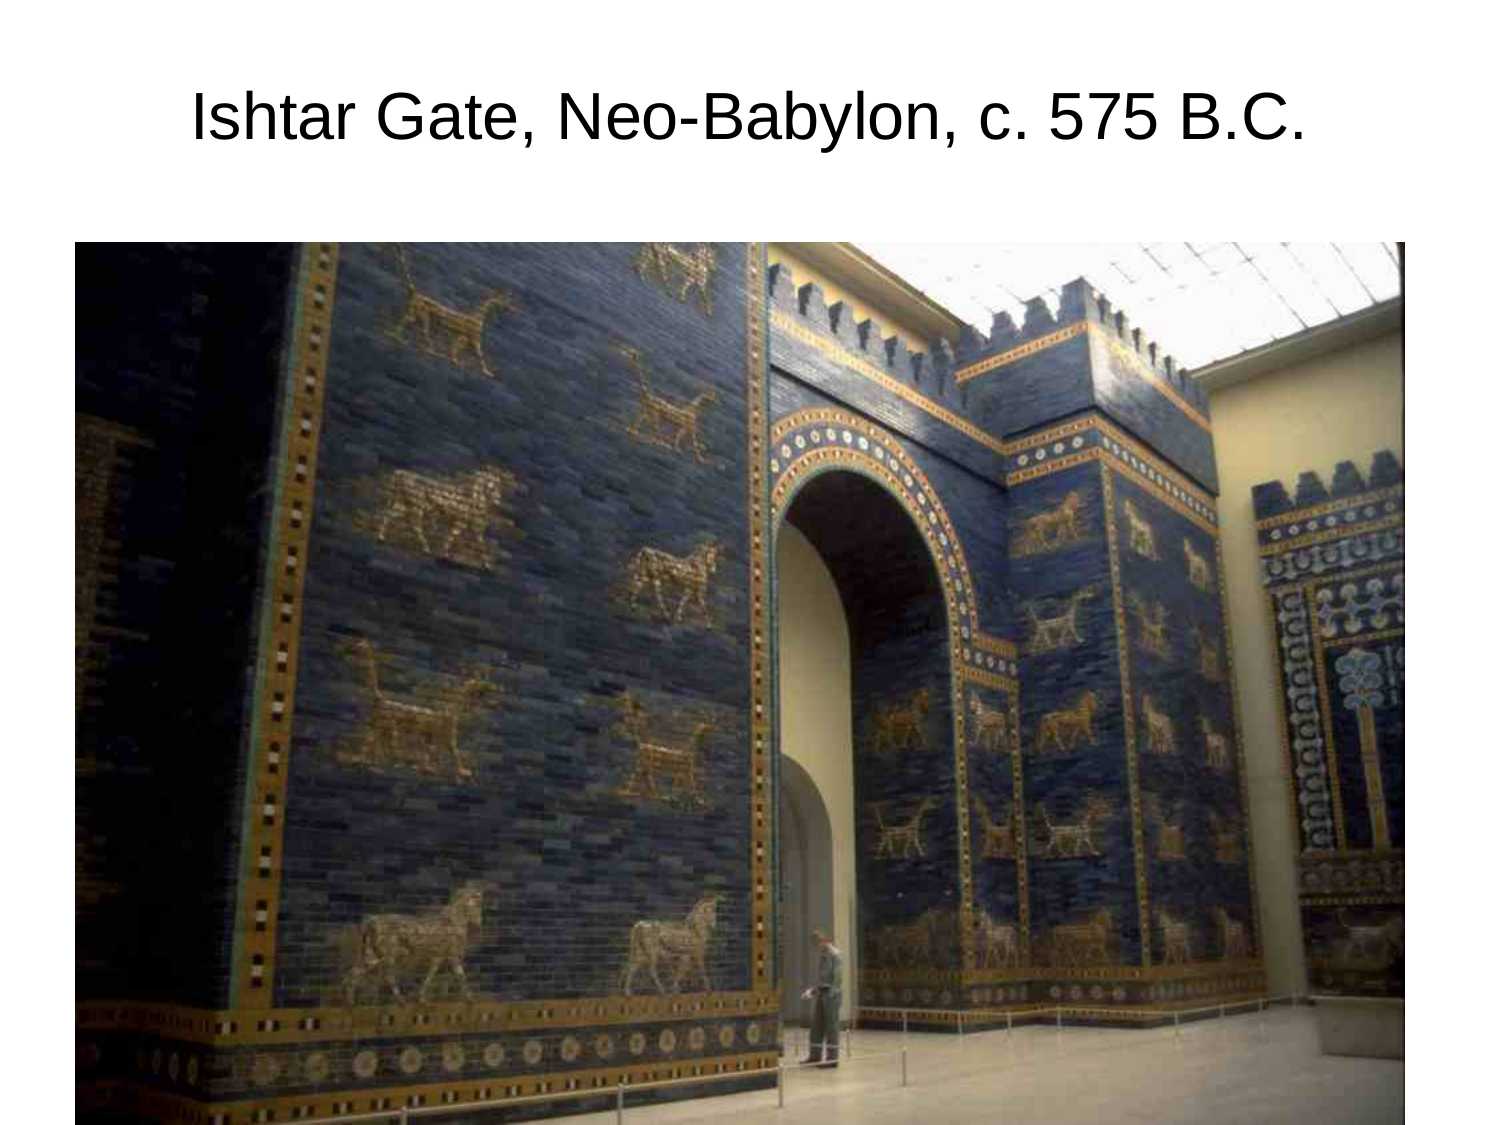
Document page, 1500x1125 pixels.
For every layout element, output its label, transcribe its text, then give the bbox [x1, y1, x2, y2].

title Ishtar Gate, Neo-Babylon, c. 575 B.C. [0, 0, 1500, 233]
picture [75, 242, 1405, 1125]
